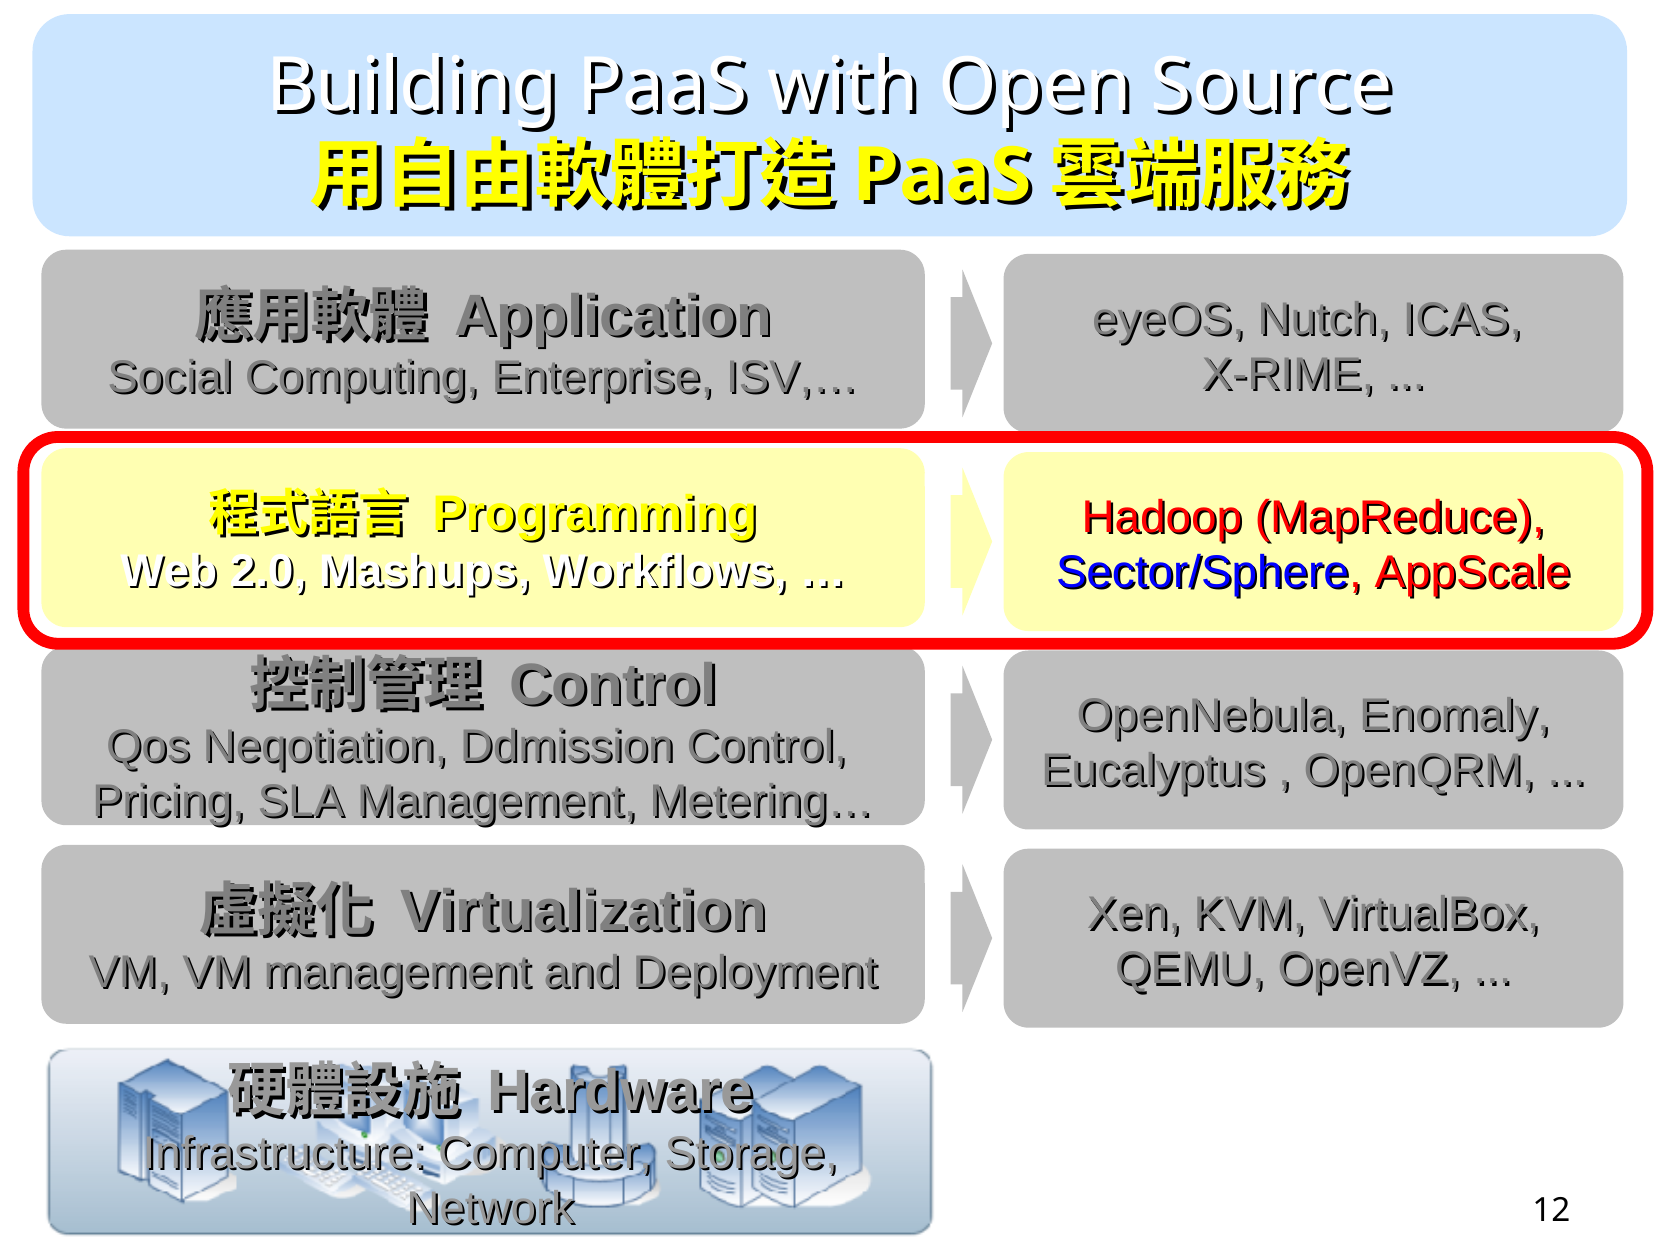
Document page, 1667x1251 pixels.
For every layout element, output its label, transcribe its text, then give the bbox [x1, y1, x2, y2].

text_box [950, 864, 993, 1013]
text_box 程式語言 Programming Web 2.0, Mashups, Workflows, … [41, 448, 925, 628]
text_box Hadoop (MapReduce), Sector/Sphere, AppScale [1003, 452, 1624, 632]
text_box [950, 665, 993, 814]
text_box Building PaaS with Open Source 用自由軟體打造PaaS雲端服務 [32, 14, 1628, 237]
text_box 虛擬化 Virtualization VM, VM management and Deployment [41, 844, 925, 1024]
text_box eyeOS, Nutch, ICAS, X-RIME, ... [1003, 253, 1624, 431]
text_box 硬體設施 Hardware Infrastructure: Computer, Storage, Network [41, 1043, 940, 1242]
text_box [950, 269, 993, 418]
text_box Xen, KVM, VirtualBox, QEMU, OpenVZ, ... [1003, 848, 1624, 1028]
text_box OpenNebula, Enomaly, Eucalyptus , OpenQRM, ... [1003, 650, 1624, 830]
text_box 控制管理 Control Qos Neqotiation, Ddmission Control, Pricing, SLA Management, Metering… [41, 650, 925, 826]
text_box [950, 467, 993, 616]
text_box 應用軟體 Application Social Computing, Enterprise, ISV,… [41, 249, 925, 429]
